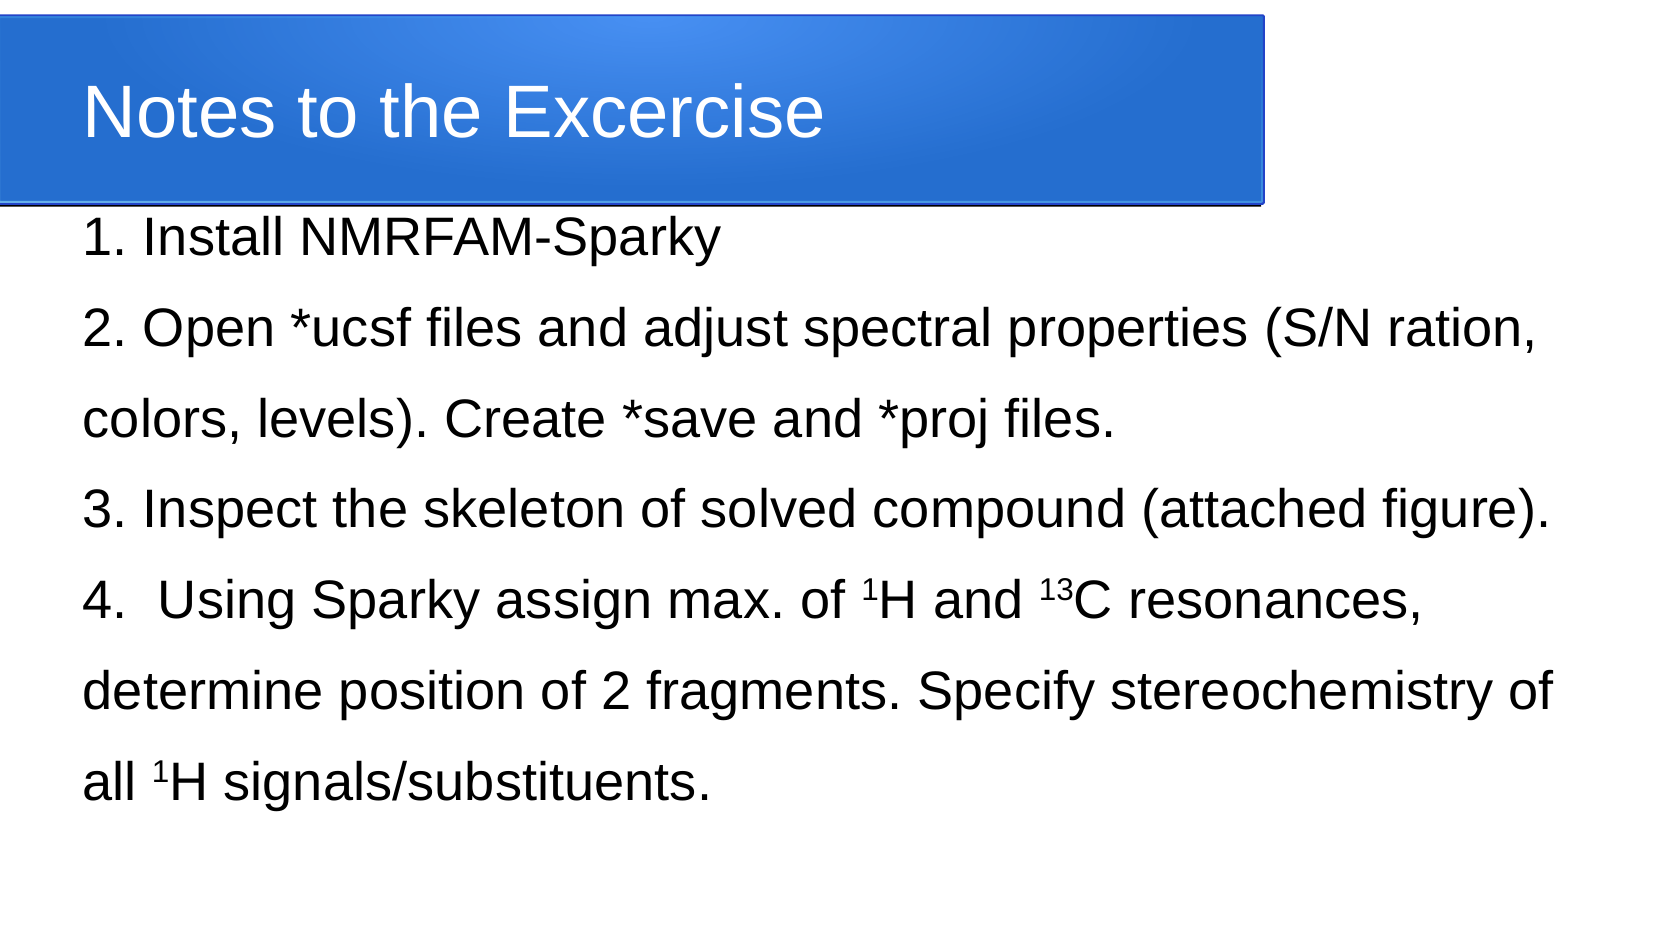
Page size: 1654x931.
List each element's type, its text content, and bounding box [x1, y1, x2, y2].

title Notes to the Excercise [82, 35, 1235, 189]
subtitle 1. Install NMRFAM-Sparky 2. Open *ucsf files and adjust spectral properties (S/N ration, colors, levels). Create *save and *proj files. 3. Inspect the skeleton of solved compound (attached figure). 4. Using Sparky assign max. of 1H and 13C resonances, determine position of 2 fragments. Specify stereochemistry of all 1H signals/substituents. [82, 176, 1571, 812]
